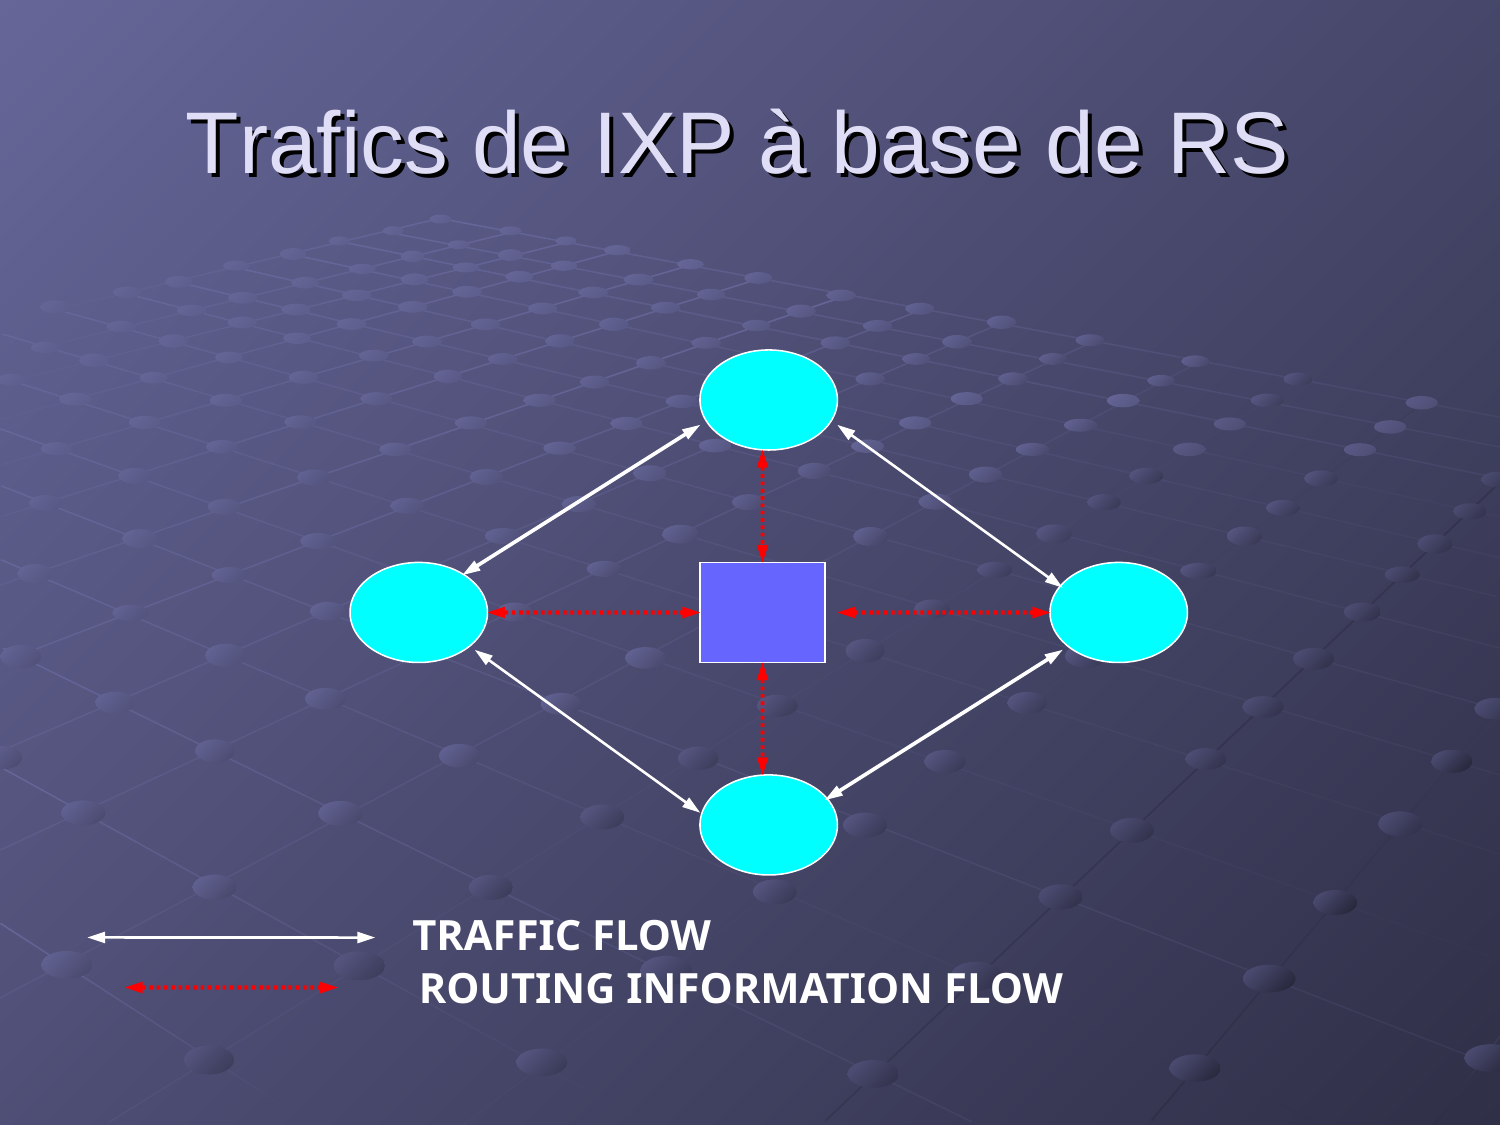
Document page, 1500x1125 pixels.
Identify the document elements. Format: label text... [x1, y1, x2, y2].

text_box [699, 349, 838, 451]
text_box TRAFFIC FLOW [397, 901, 744, 954]
title Trafics de IXP à base de RS [75, 45, 1426, 233]
text_box ROUTING INFORMATION FLOW [350, 954, 1105, 1020]
text_box [1050, 562, 1188, 663]
text_box [700, 562, 825, 662]
text_box [350, 562, 488, 663]
text_box [699, 774, 838, 875]
